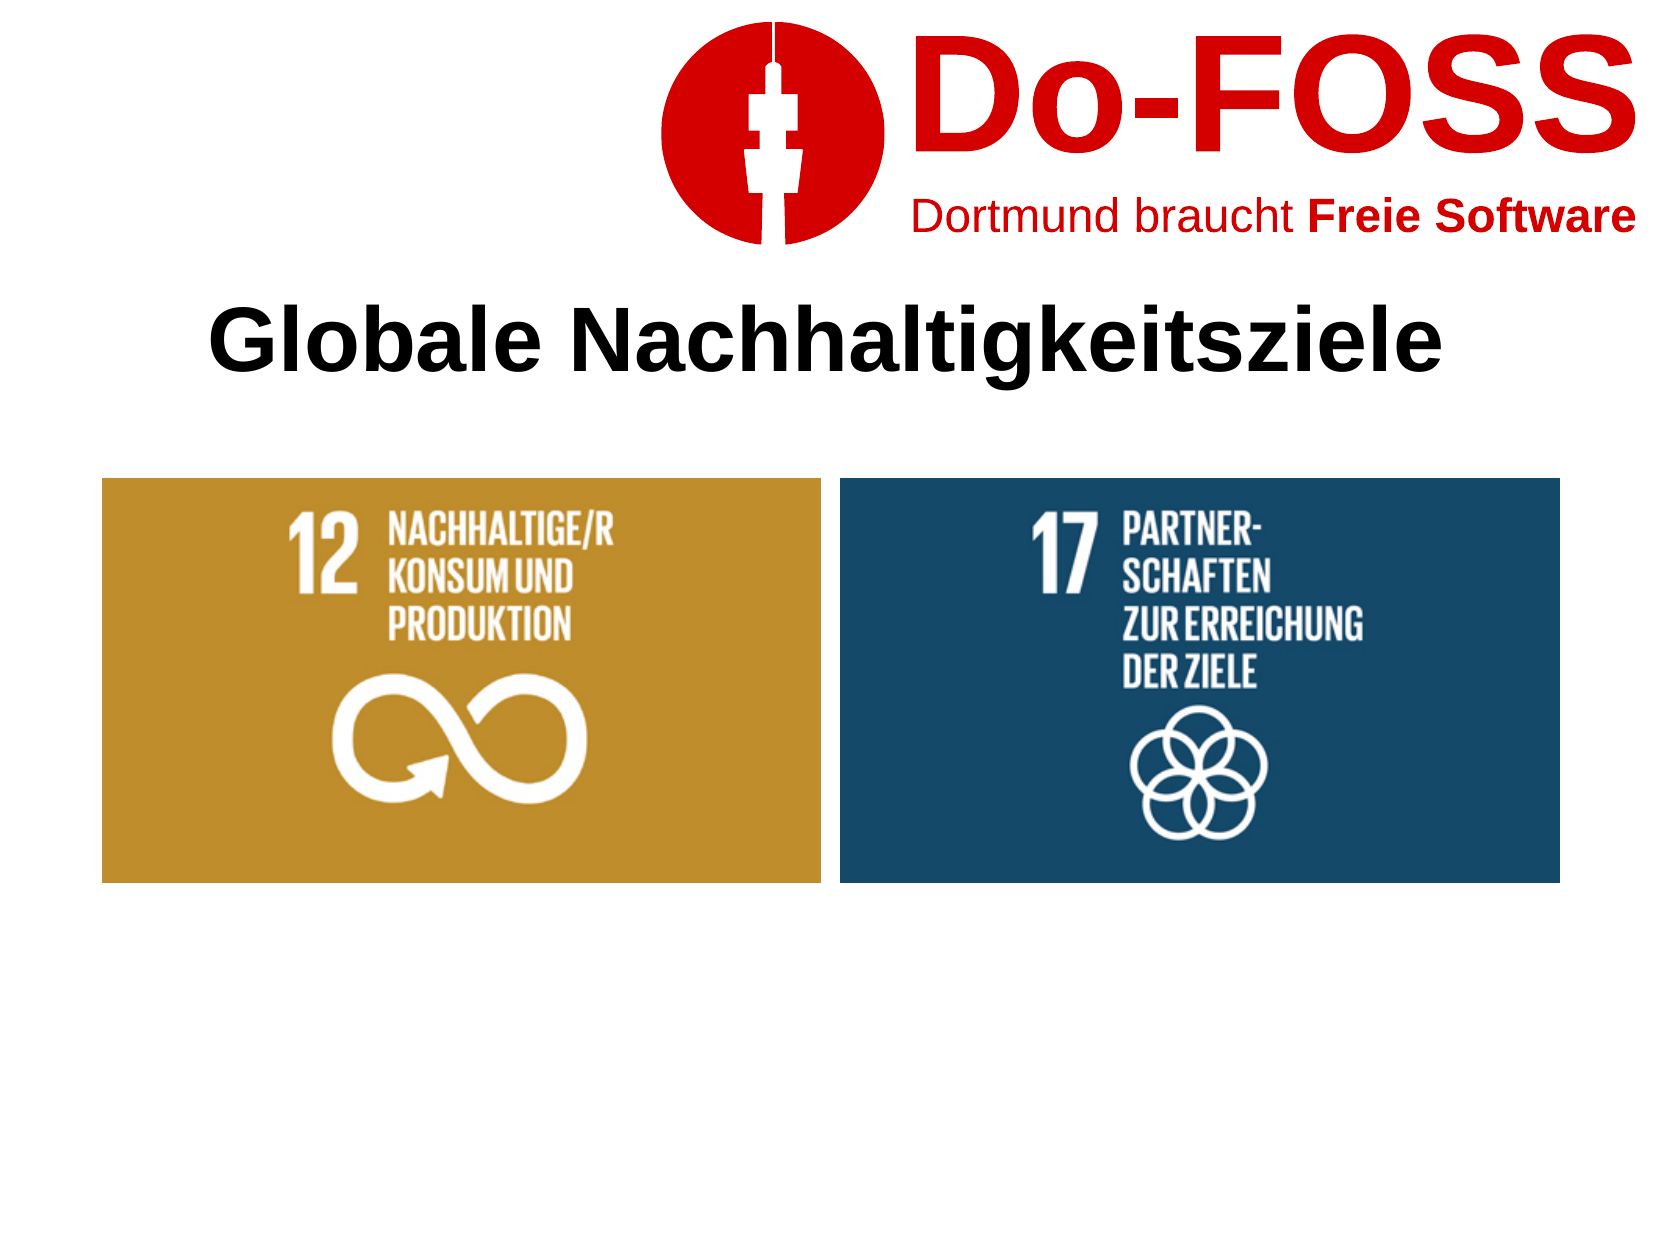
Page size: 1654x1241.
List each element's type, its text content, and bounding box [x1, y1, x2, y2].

picture [840, 478, 1560, 883]
title Globale Nachhaltigkeitsziele [82, 236, 1571, 444]
picture [102, 478, 821, 883]
